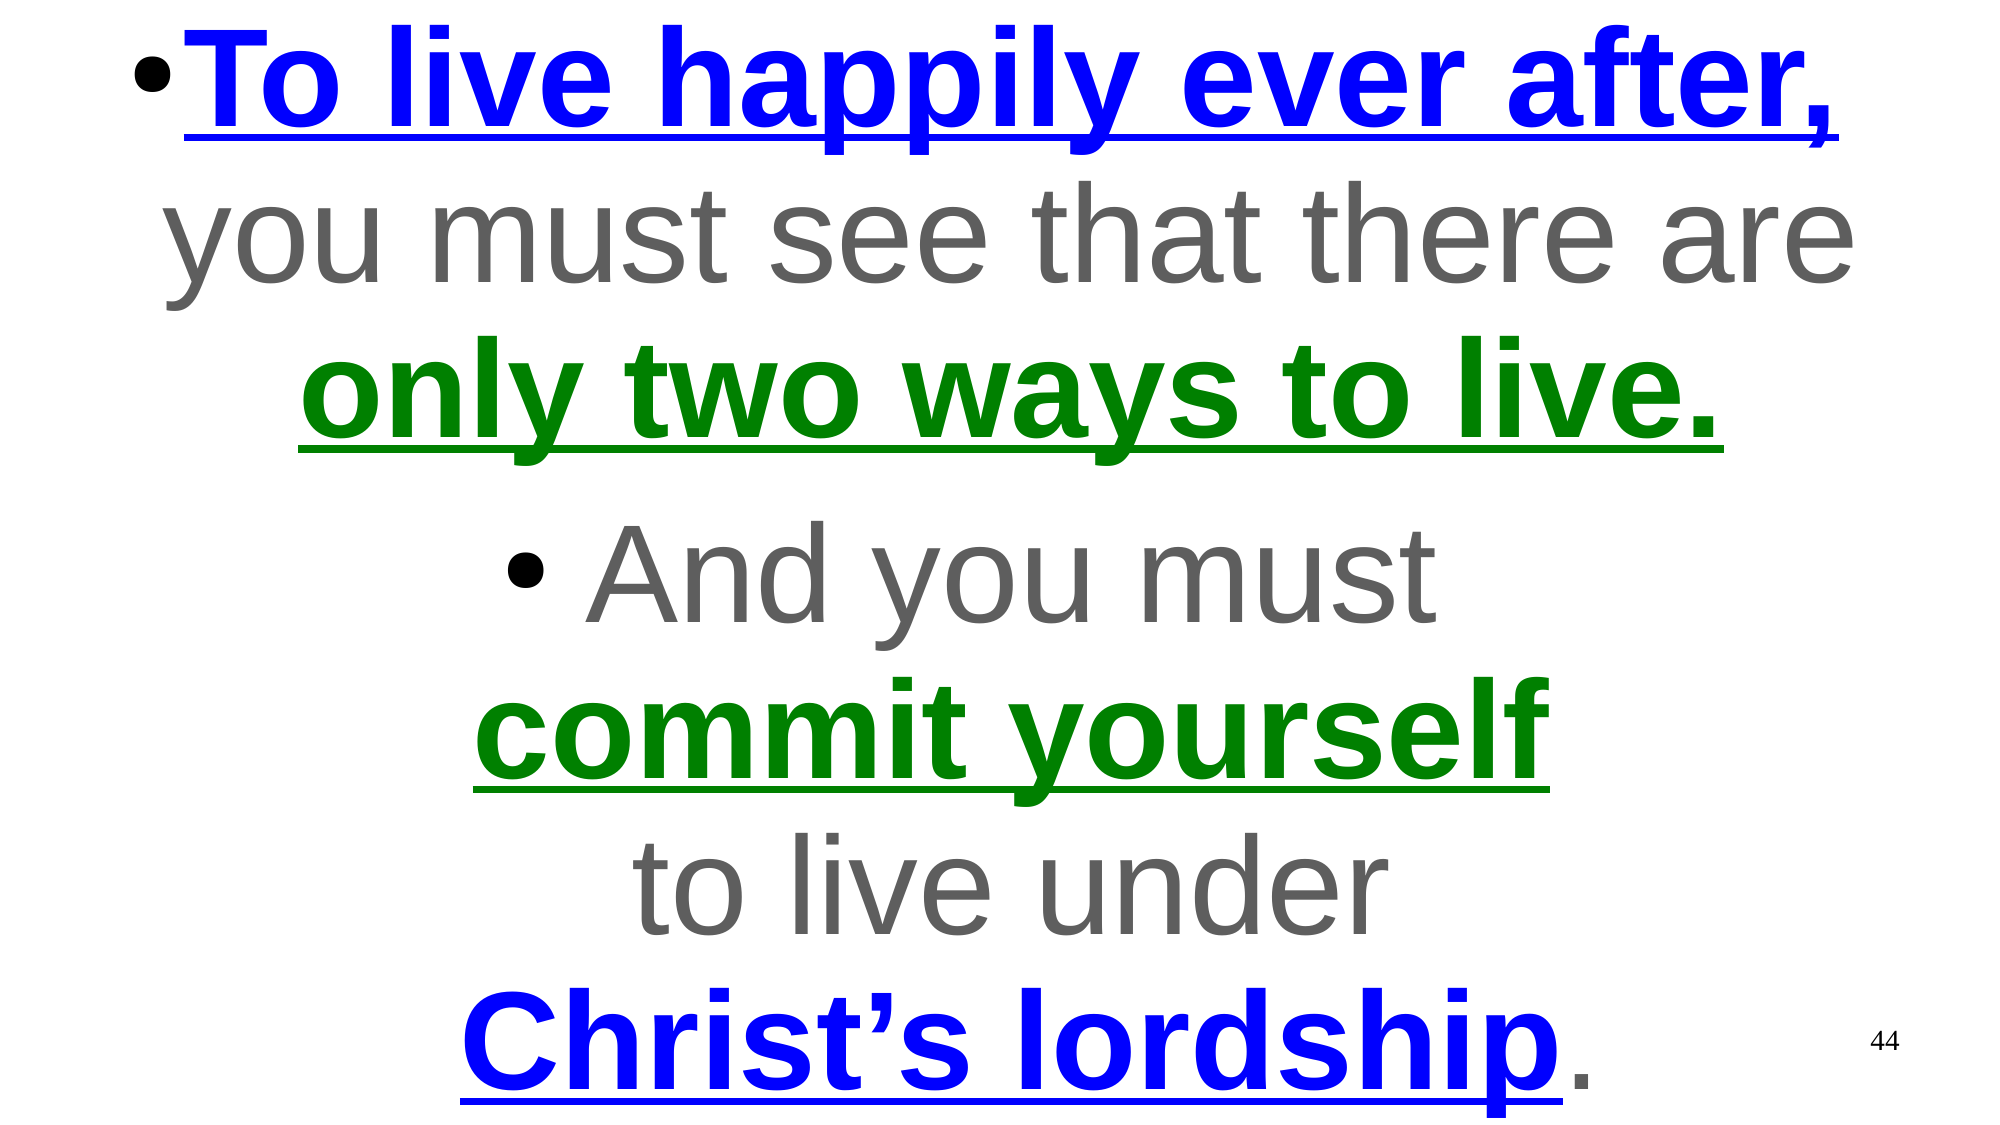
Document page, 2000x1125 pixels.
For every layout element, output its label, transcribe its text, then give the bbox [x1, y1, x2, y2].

list To live happily ever after, you must see that there are only two ways to live. And you must commit yourself to live under Christ’s lordship. [0, 0, 1996, 1123]
